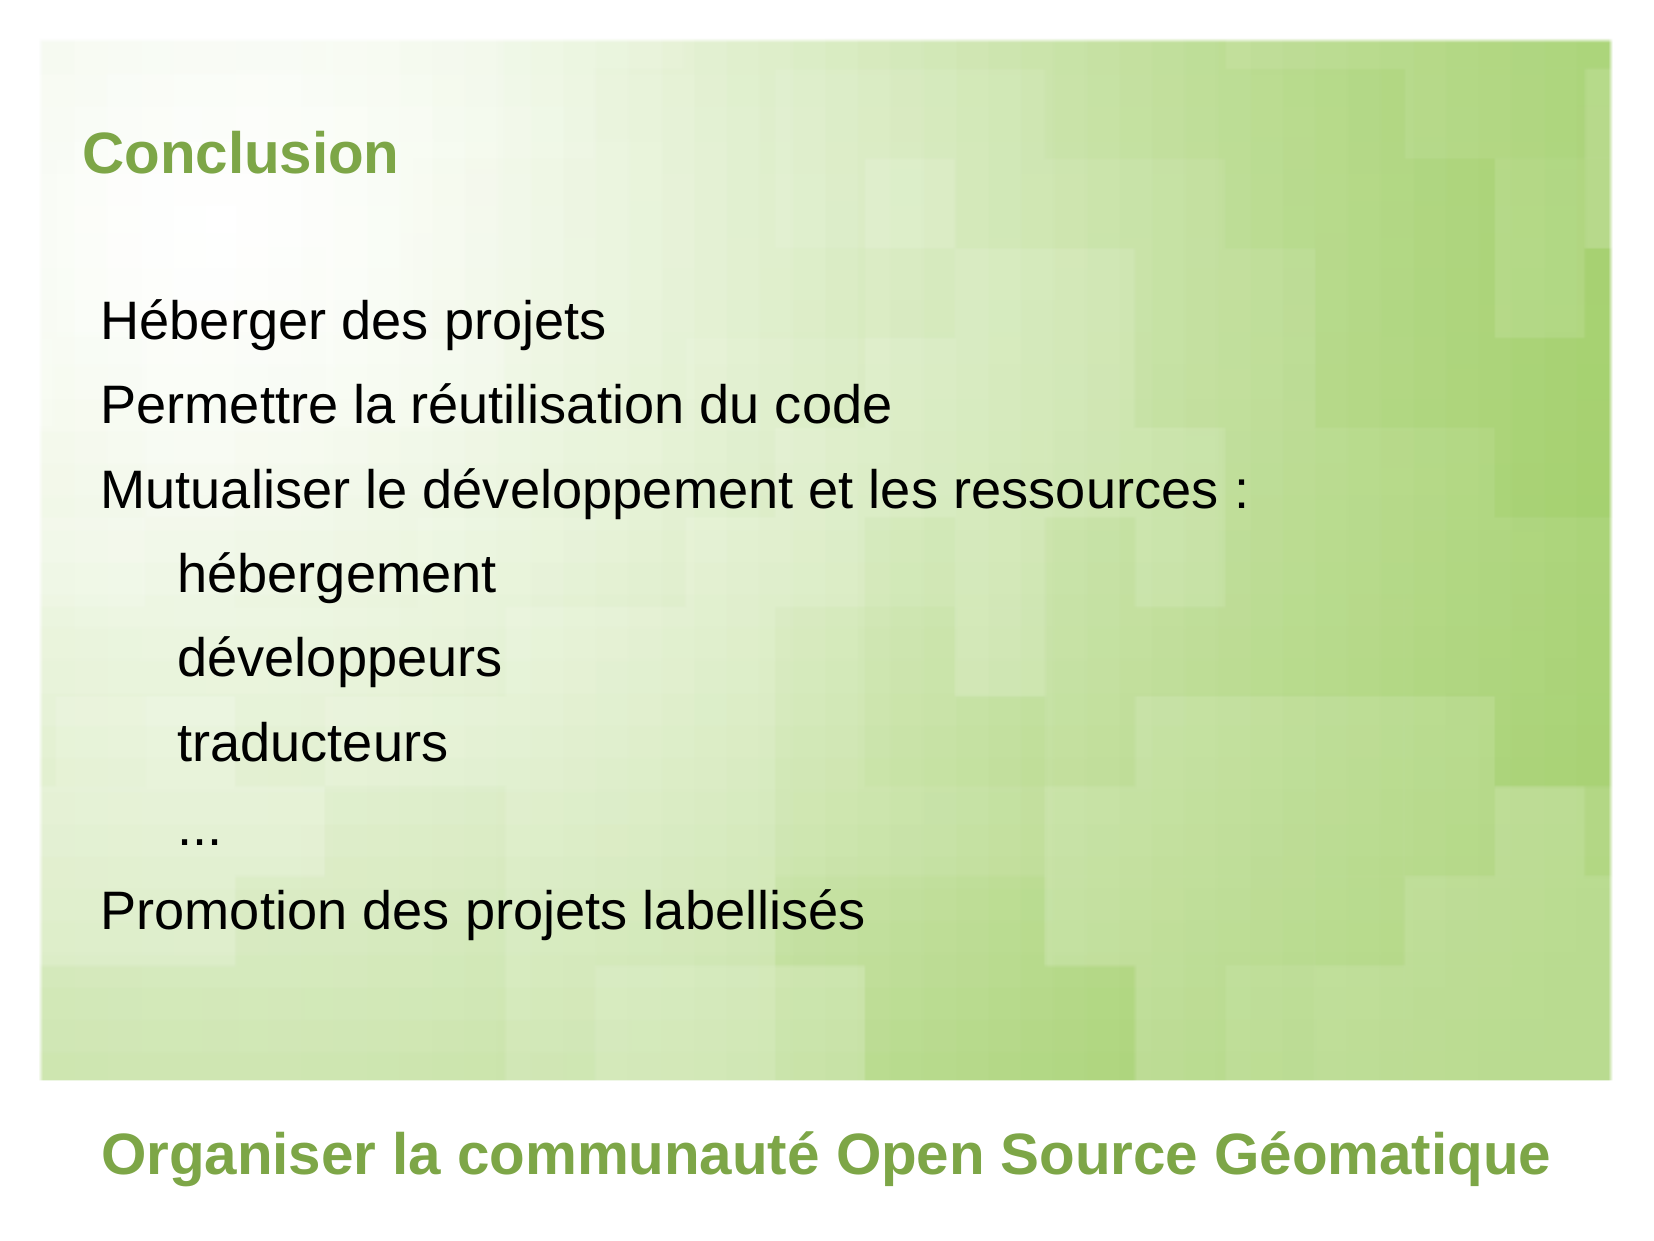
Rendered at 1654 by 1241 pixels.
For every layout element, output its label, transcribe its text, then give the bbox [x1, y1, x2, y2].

title Conclusion [82, 49, 1571, 257]
picture [0, 1, 1654, 1239]
list Héberger des projets Permettre la réutilisation du code Mutualiser le développement et les ressources : hébergement développeurs traducteurs ... Promotion des projets labellisés [82, 290, 1571, 1080]
title Organiser la communauté Open Source Géomatique [29, 1080, 1625, 1229]
